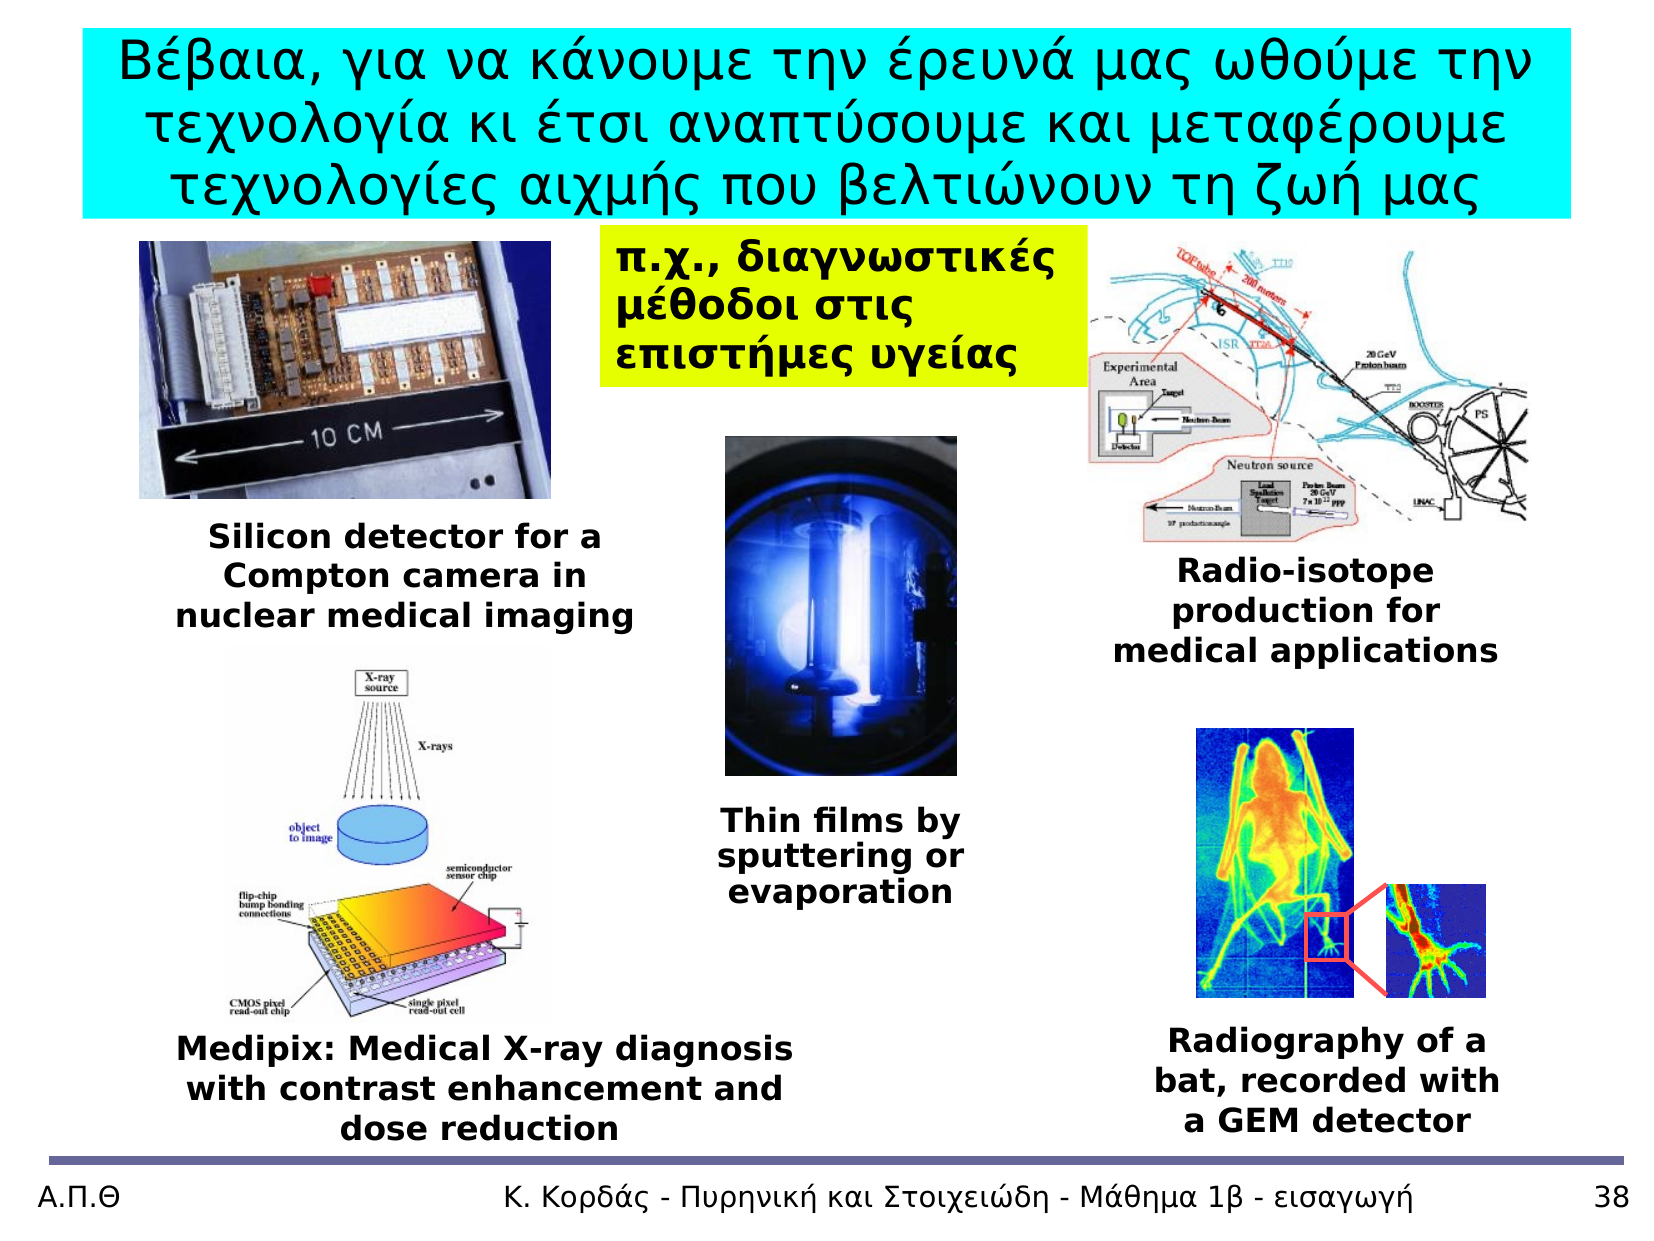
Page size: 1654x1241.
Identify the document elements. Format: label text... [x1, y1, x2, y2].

picture [139, 241, 551, 499]
picture [225, 645, 551, 1023]
text_box Radiography of a bat, recorded with a GEM detector [1121, 1011, 1534, 1147]
picture [1308, 917, 1344, 958]
text_box π.χ., διαγνωστικές μέθοδοι στις επιστήμες υγείας [600, 225, 1088, 387]
title Βέβαια, για να κάνουμε την έρευνά μας ωθούμε την τεχνολογία κι έτσι αναπτύσουμε και μεταφέρουμε τεχνολογίες αιχμής που βελτιώνουν τη ζωή μας [82, 28, 1571, 219]
picture [725, 436, 957, 776]
text_box Silicon detector for a Compton camera in nuclear medical imaging [135, 507, 676, 643]
picture [1202, 801, 1207, 812]
text_box Medipix: Medical X-ray diagnosis with contrast enhancement and dose reduction [145, 1019, 826, 1156]
picture [1349, 913, 1354, 962]
picture [1087, 241, 1531, 546]
picture [1386, 884, 1486, 998]
picture [1196, 728, 1354, 998]
text_box Thin films by sputtering or evaporation [673, 795, 1009, 919]
text_box Radio-isotope production for medical applications [1096, 546, 1516, 678]
